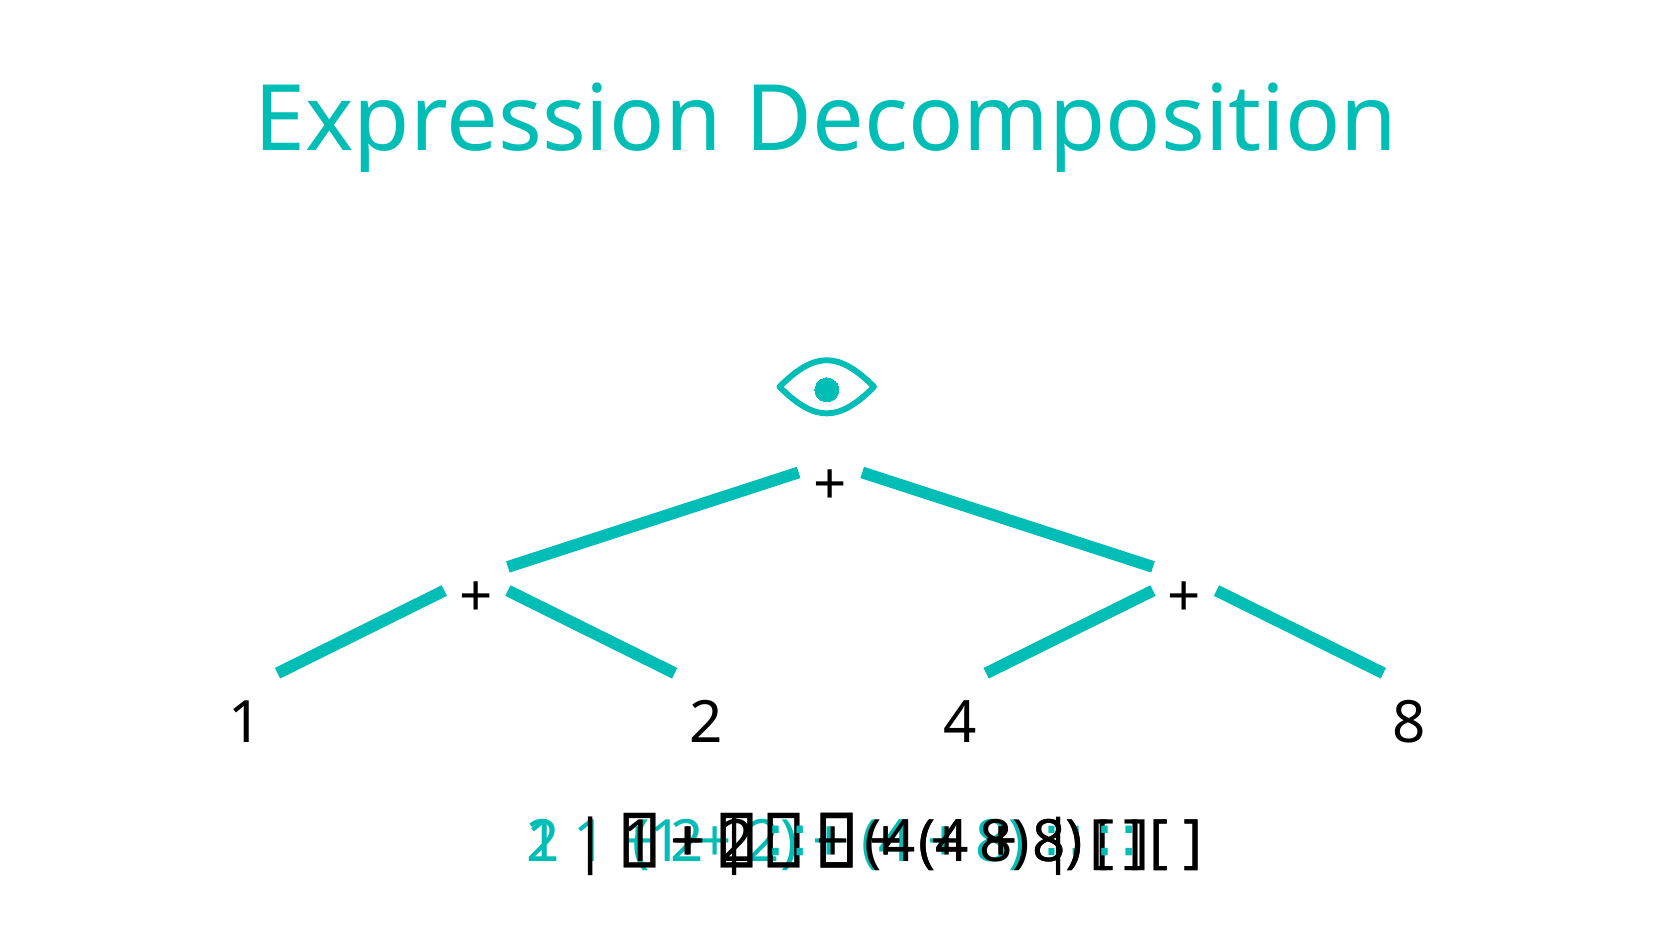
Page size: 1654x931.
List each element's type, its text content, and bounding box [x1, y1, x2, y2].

text_box + [1152, 546, 1217, 621]
text_box 4 [928, 673, 993, 747]
title Expression Decomposition [82, 37, 1571, 193]
text_box [814, 377, 839, 402]
text_box 8 [1377, 673, 1441, 747]
text_box + [444, 546, 508, 621]
text_box + [798, 434, 863, 508]
text_box 1 [214, 673, 278, 747]
text_box 2 [674, 673, 739, 747]
text_box 2 | 1 + ⎕ ∷ ⎕ + (4 + 8) ∷ [ ] [511, 791, 1221, 865]
